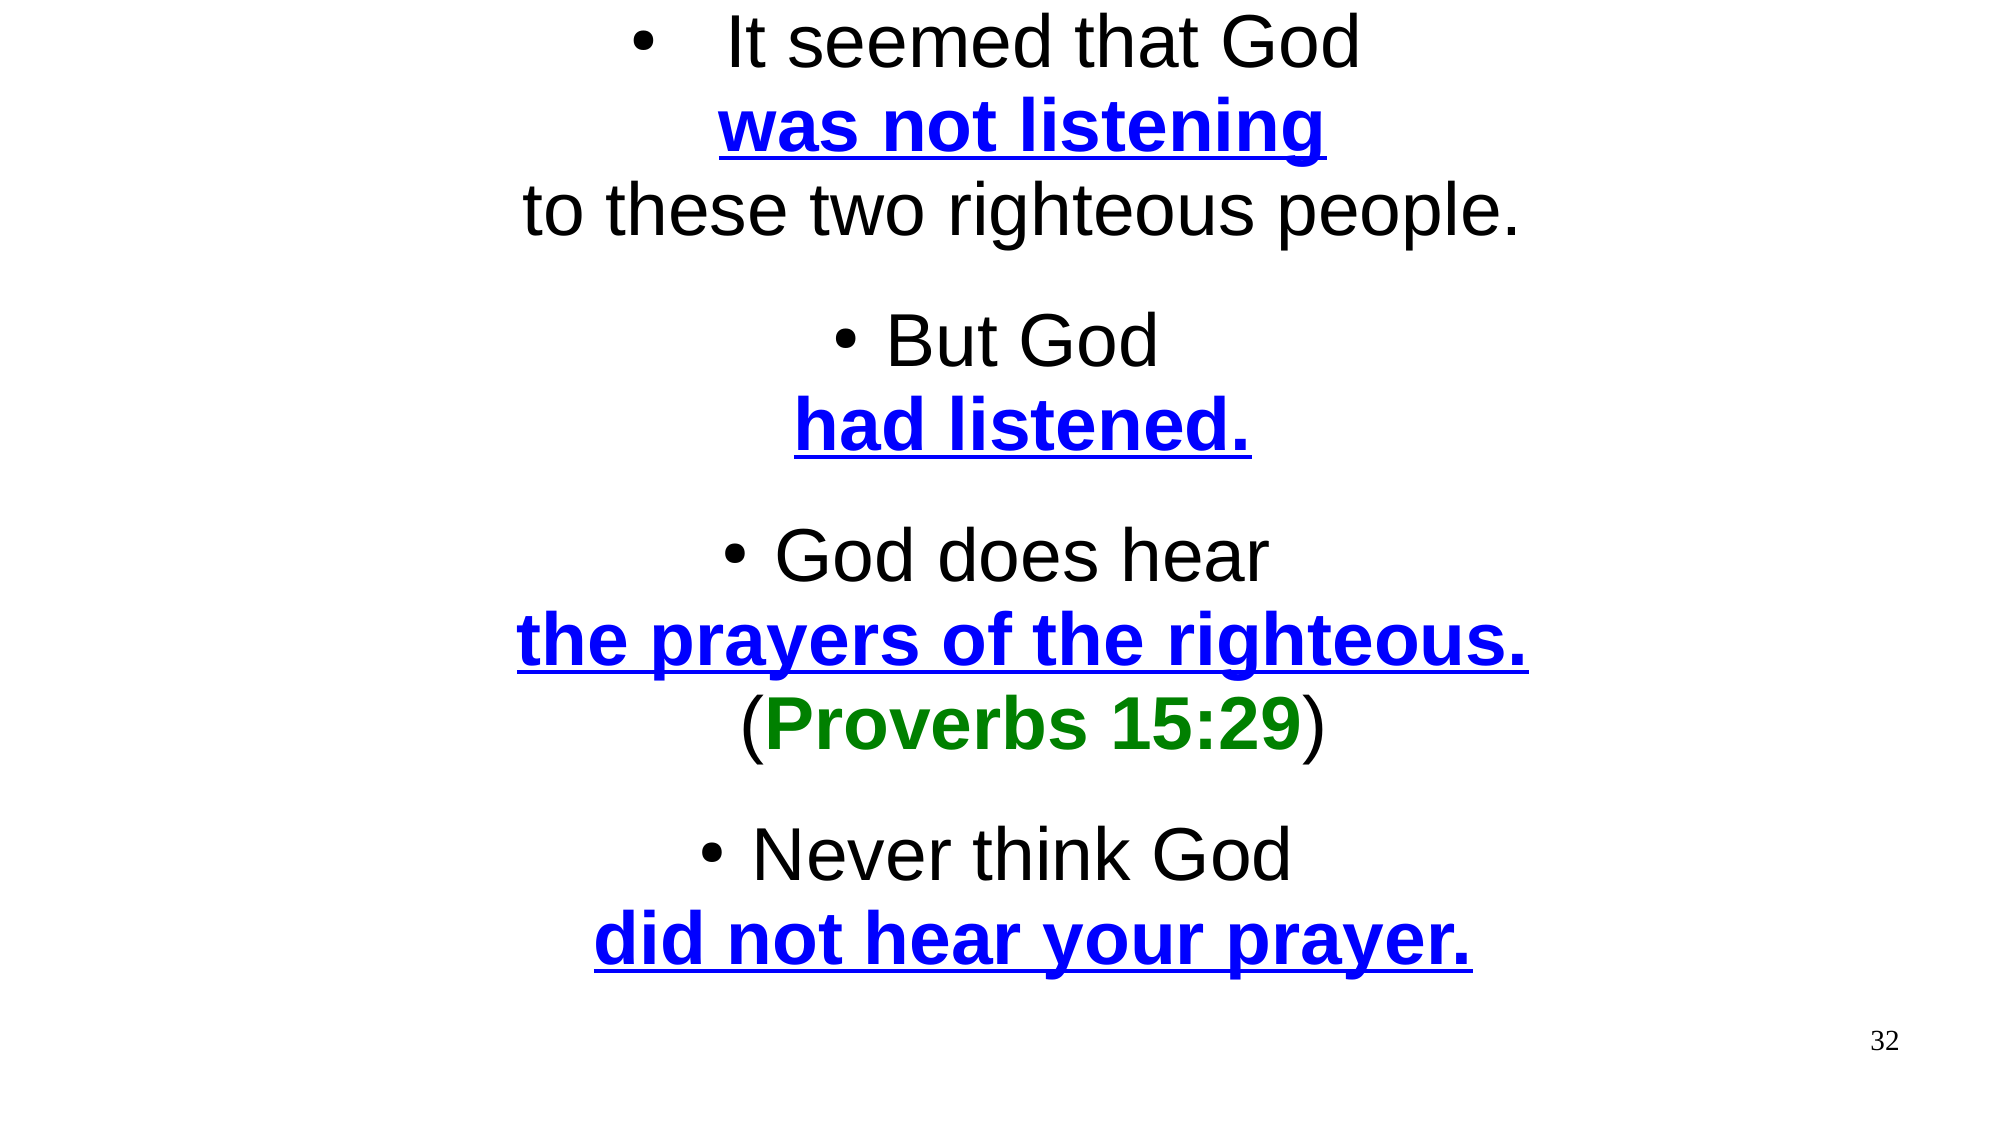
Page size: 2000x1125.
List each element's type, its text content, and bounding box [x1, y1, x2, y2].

list It seemed that God was not listening to these two righteous people. But God had listened. God does hear the prayers of the righteous. (Proverbs 15:29) Never think God did not hear your prayer. [0, 0, 1996, 1123]
